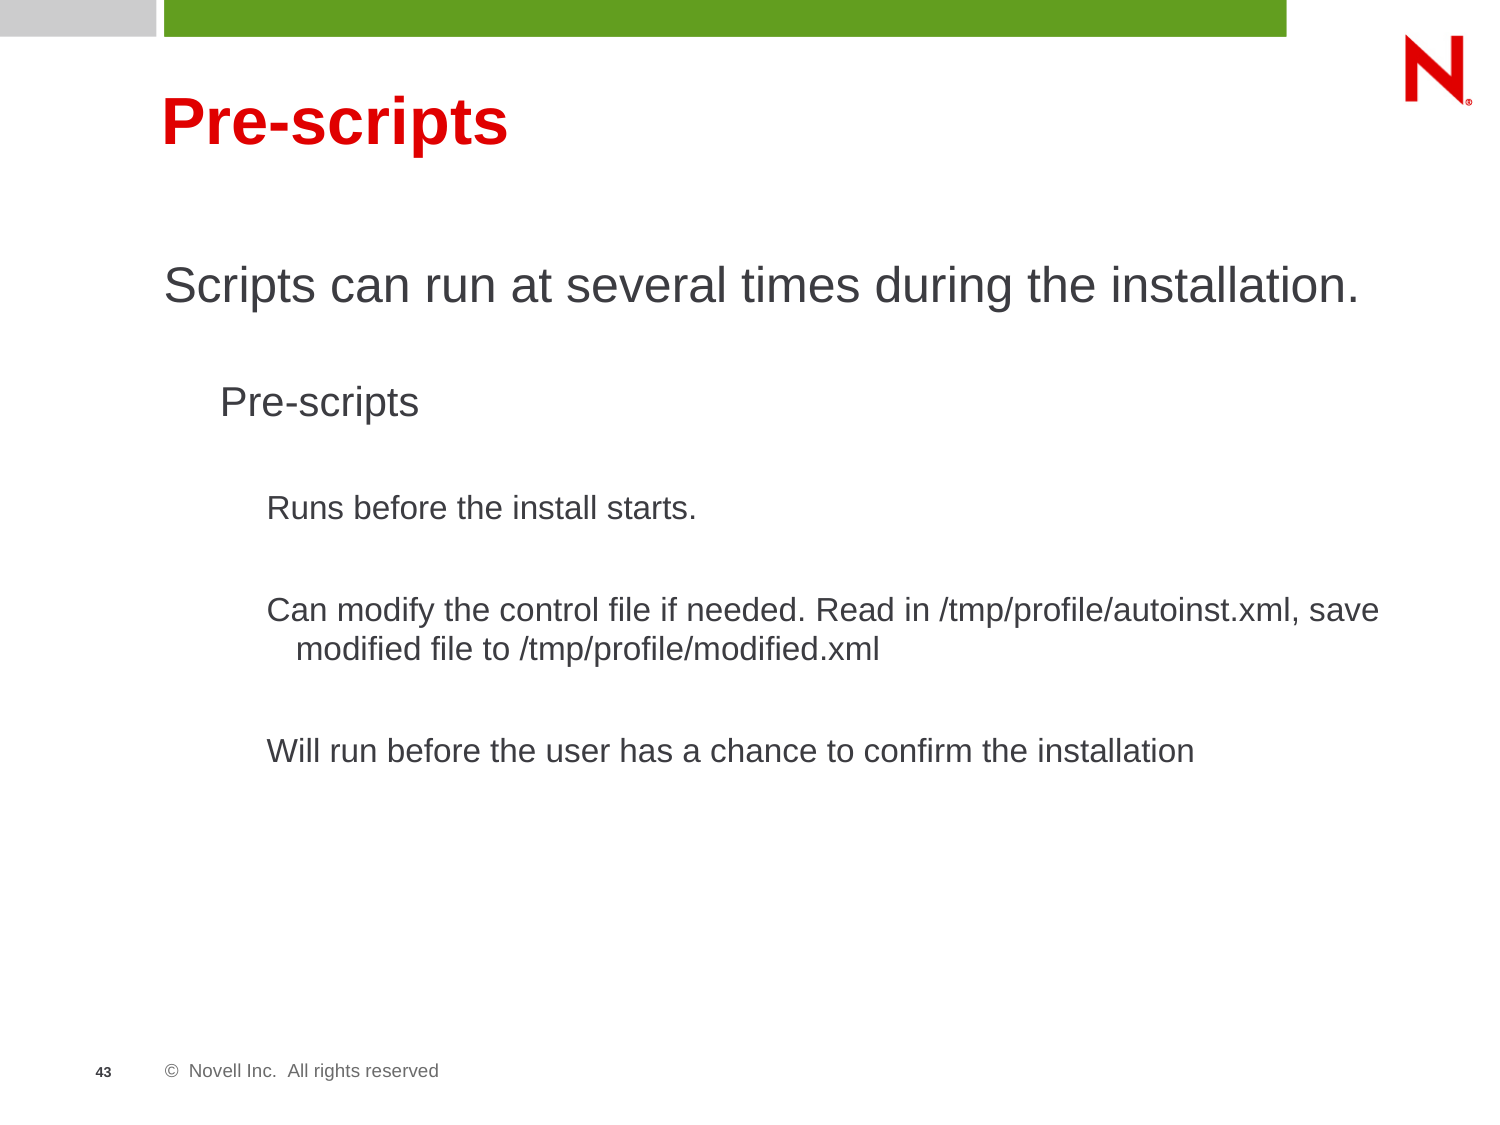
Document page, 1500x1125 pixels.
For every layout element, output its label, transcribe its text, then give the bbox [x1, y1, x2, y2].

picture [1403, 32, 1473, 107]
title Pre-scripts [161, 41, 1383, 205]
list Scripts can run at several times during the installation. Pre-scripts Runs before the install starts. Can modify the control file if needed. Read in /tmp/profile/autoinst.xml, save modified file to /tmp/profile/modified.xml Will run before the user has a chance to confirm the installation [163, 254, 1404, 986]
